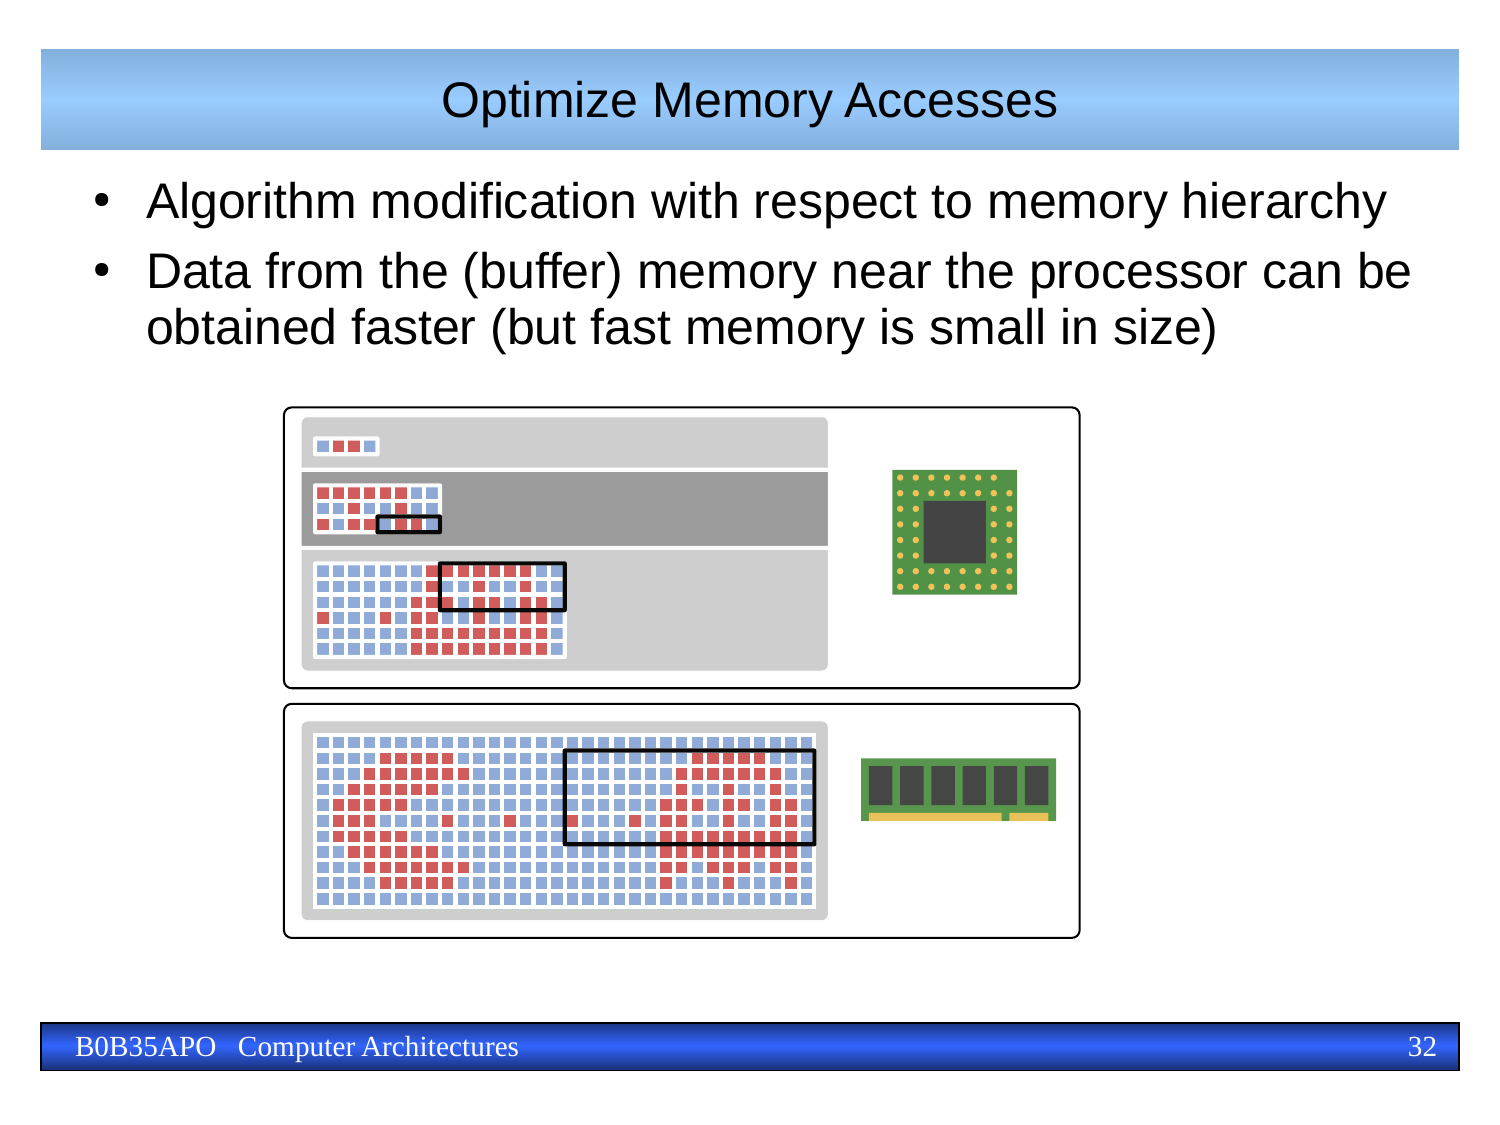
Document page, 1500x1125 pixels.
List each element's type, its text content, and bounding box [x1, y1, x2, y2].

list Algorithm modification with respect to memory hierarchy Data from the (buffer) memory near the processor can be obtained faster (but fast memory is small in size) [286, 409, 1078, 414]
list Algorithm modification with respect to memory hierarchy Data from the (buffer) memory near the processor can be obtained faster (but fast memory is small in size) [75, 173, 1426, 414]
text_box [299, 719, 830, 923]
text_box [861, 758, 1057, 821]
title Optimize Memory Accesses [41, 49, 1459, 150]
text_box [299, 415, 830, 673]
text_box [892, 469, 1018, 595]
